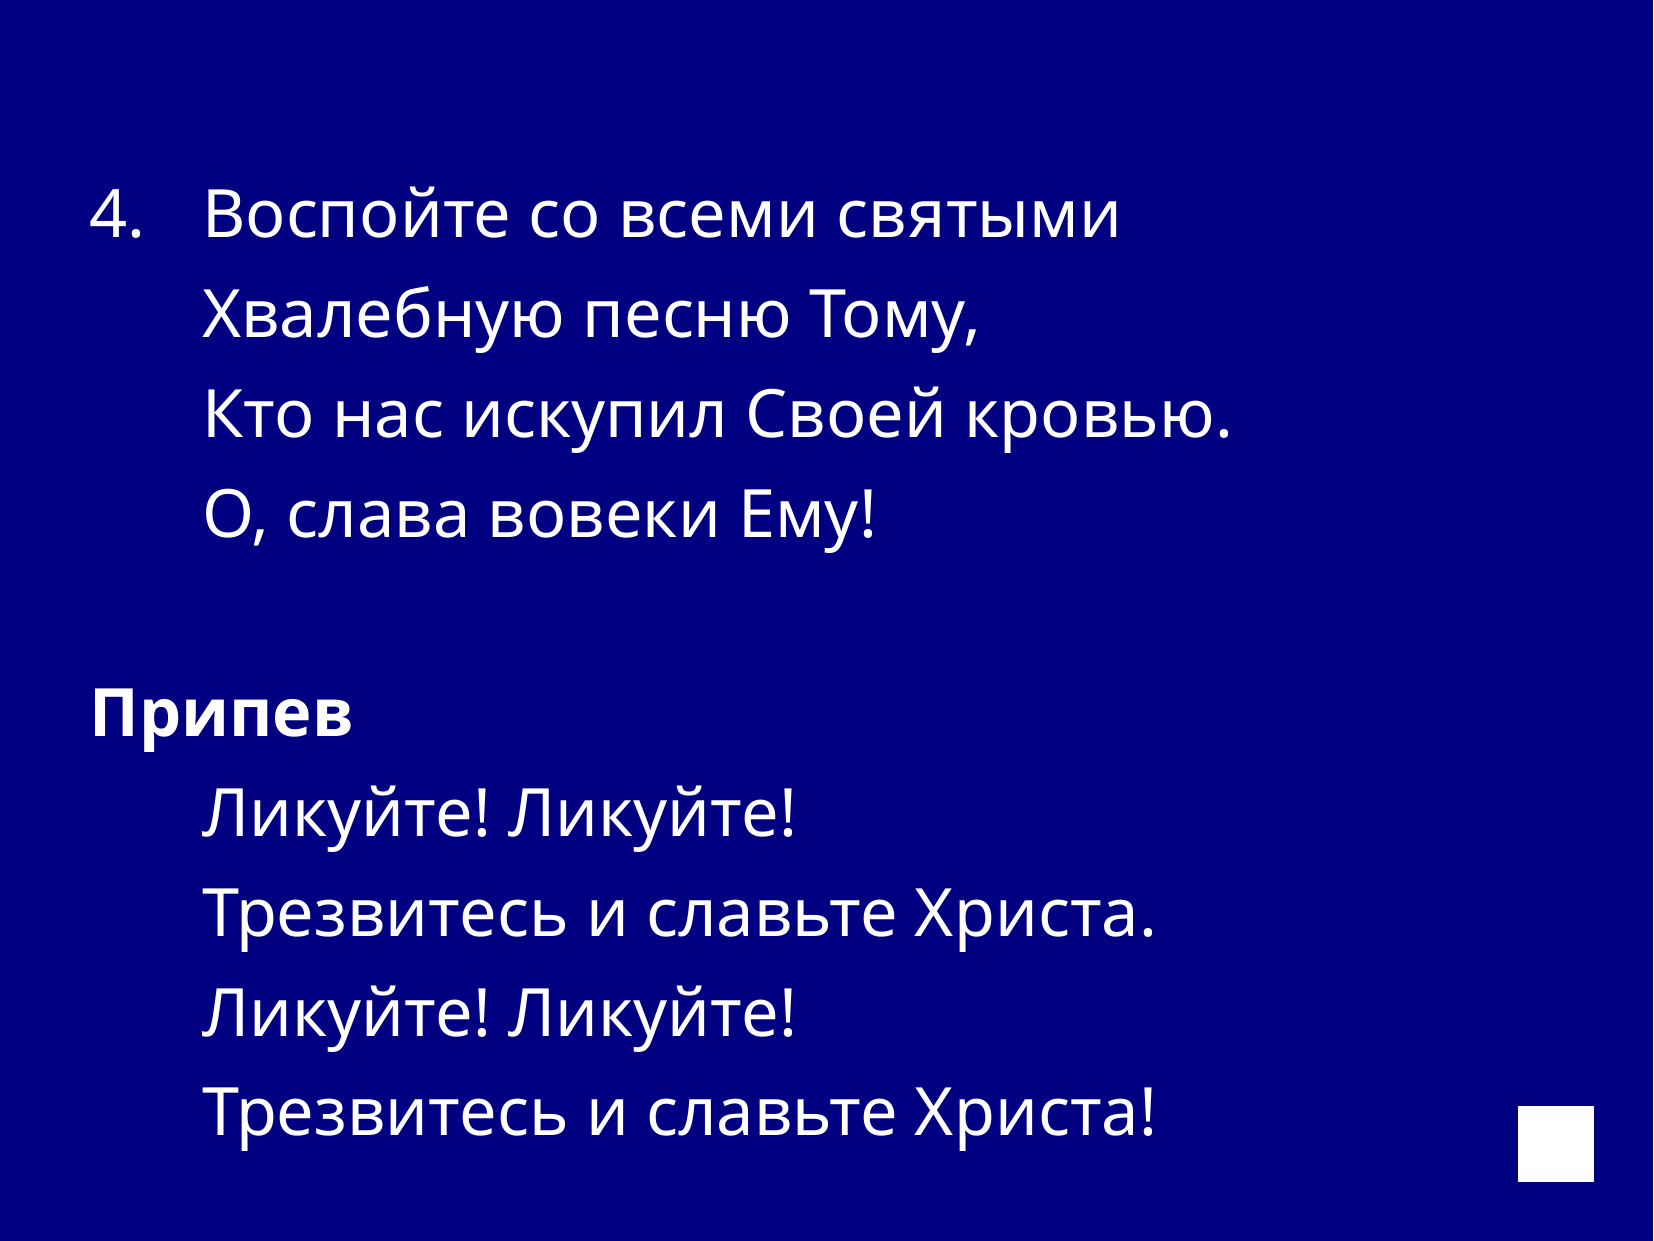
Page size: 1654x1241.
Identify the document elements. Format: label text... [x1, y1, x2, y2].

text_box 4. Воспойте со всеми святыми Хвалебную песню Тому, Кто нас искупил Своей кровью. О, слава вовеки Ему! Припев Ликуйте! Ликуйте! Трезвитесь и славьте Христа. Ликуйте! Ликуйте! Трезвитесь и славьте Христа! [75, 150, 1576, 1163]
text_box [1518, 1106, 1594, 1182]
